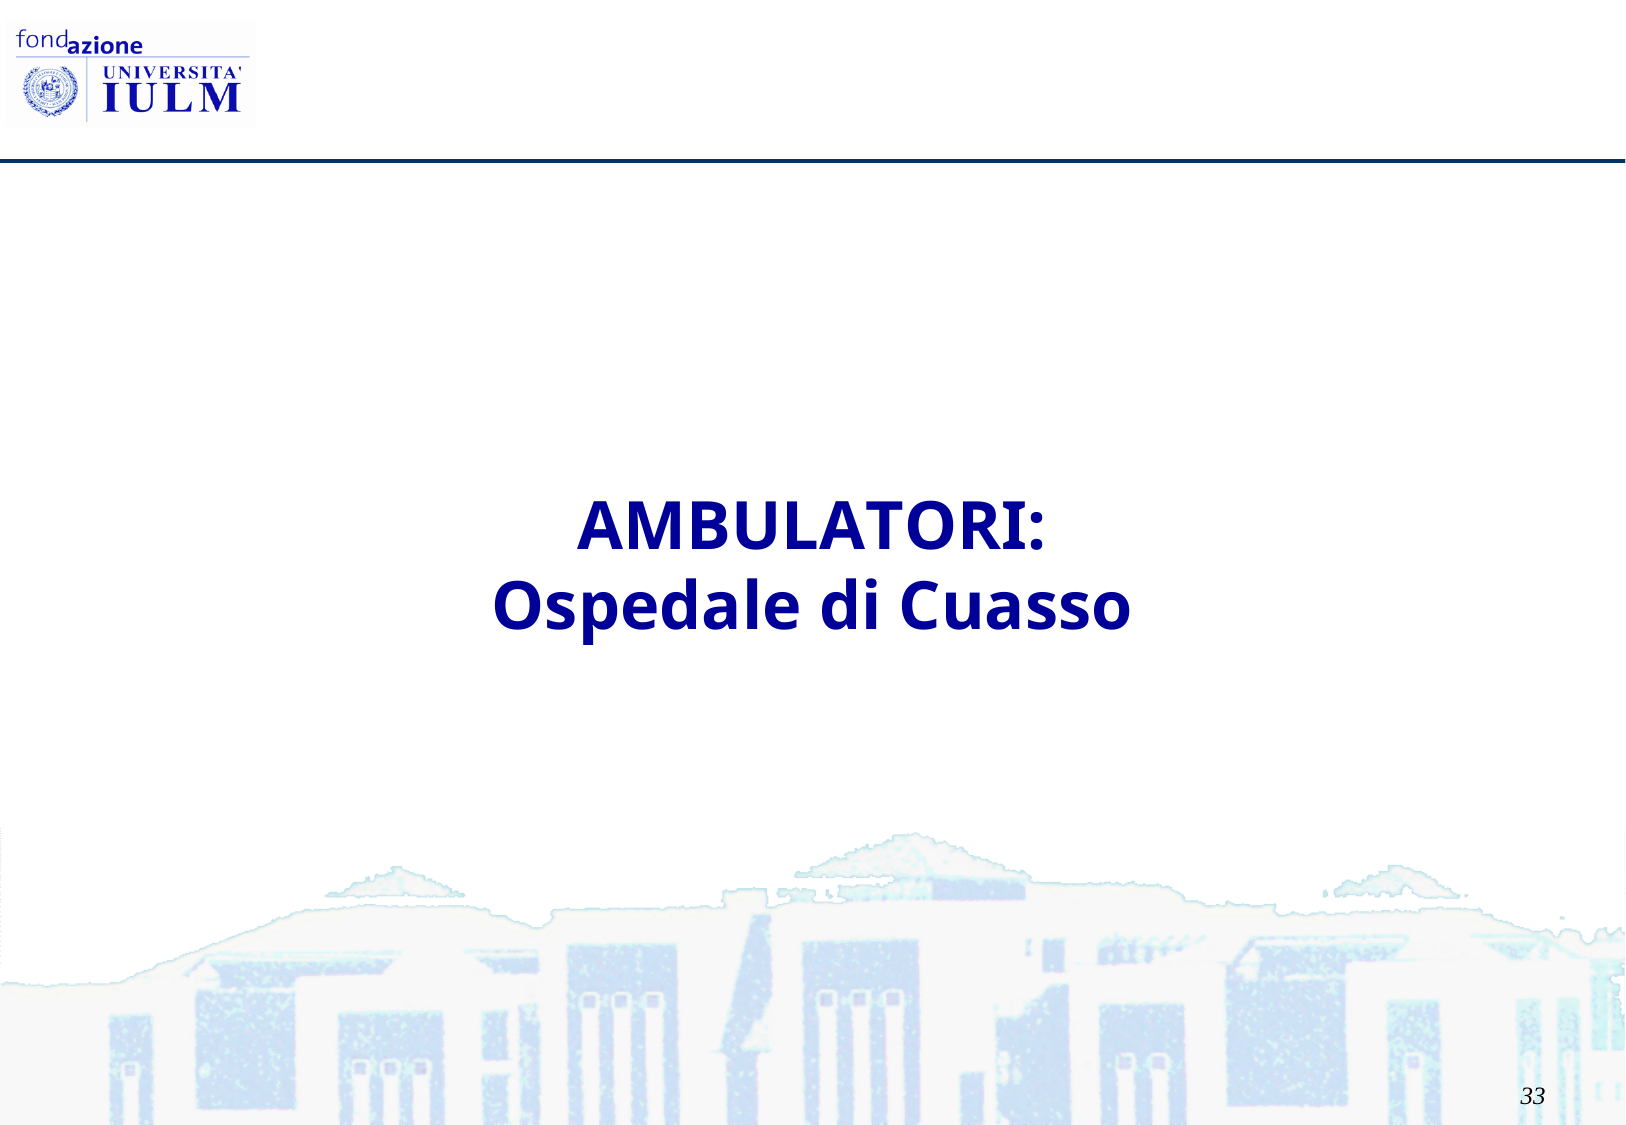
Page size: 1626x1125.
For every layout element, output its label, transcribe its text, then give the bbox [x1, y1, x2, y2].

text_box AMBULATORI: Ospedale di Cuasso [121, 469, 1504, 657]
picture [5, 19, 256, 127]
